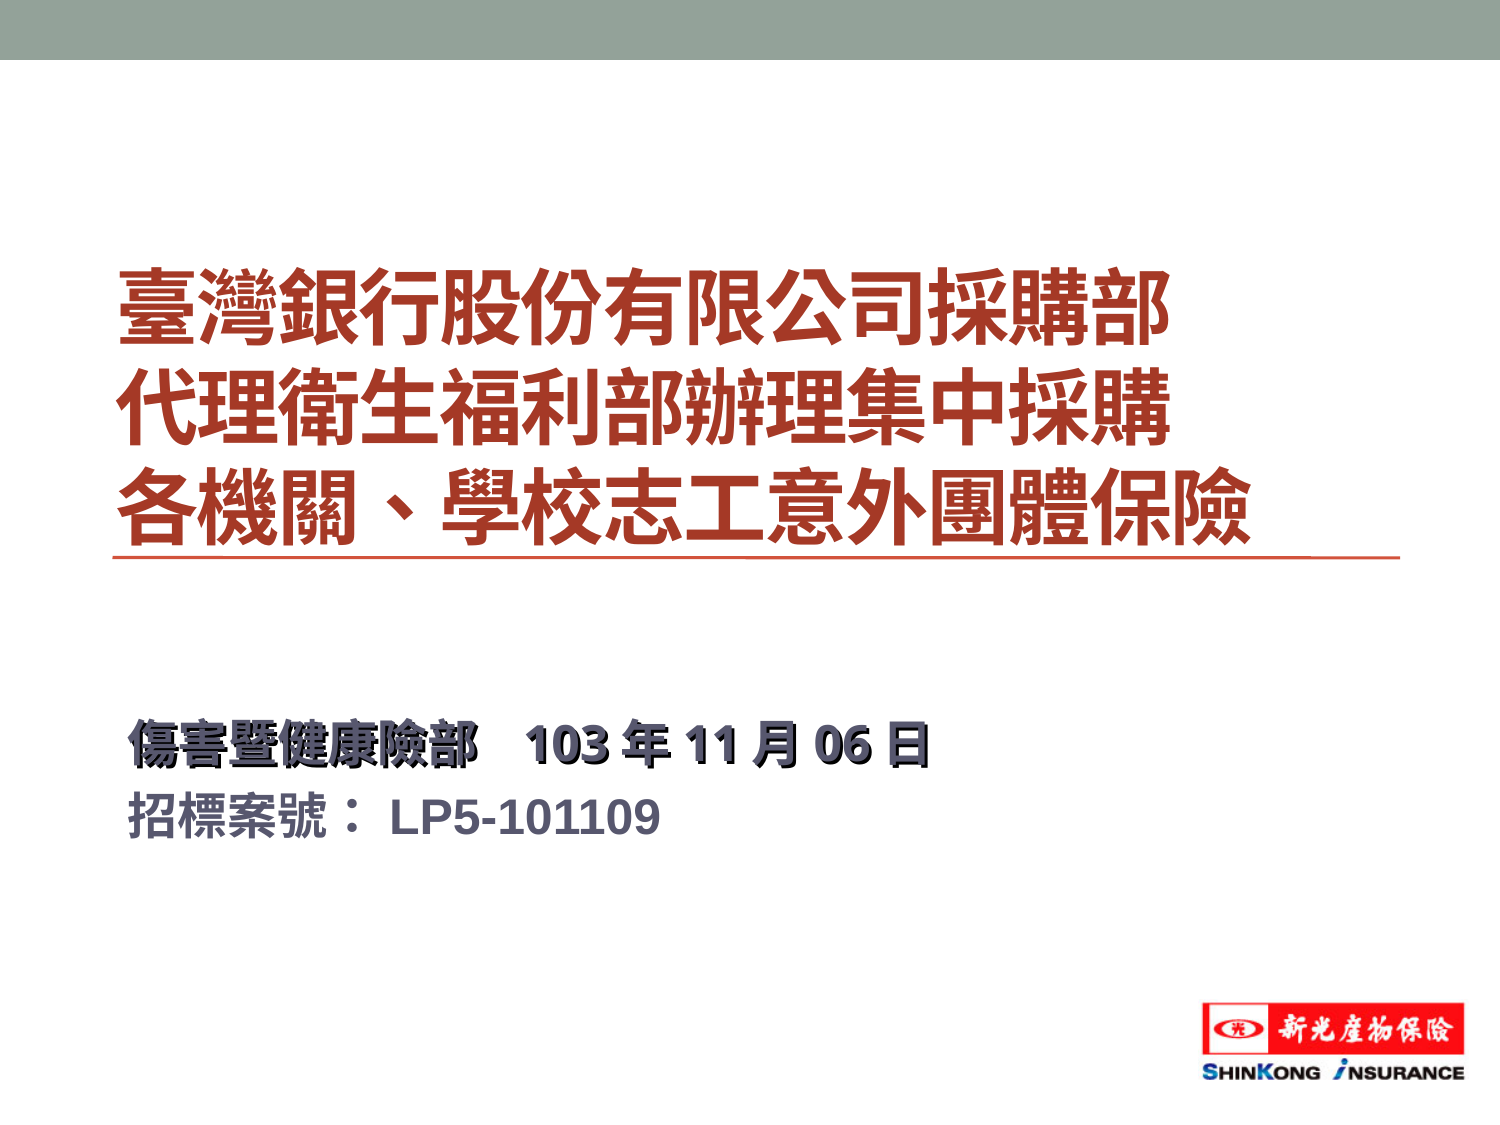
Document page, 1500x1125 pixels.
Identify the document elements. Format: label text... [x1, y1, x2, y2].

subtitle 傷害暨健康險部 103年11月06日 招標案號：LP5-101109 [112, 704, 1081, 870]
title 臺灣銀行股份有限公司採購部 代理衛生福利部辦理集中採購 各機關、學校志工意外團體保險 [100, 160, 1447, 563]
